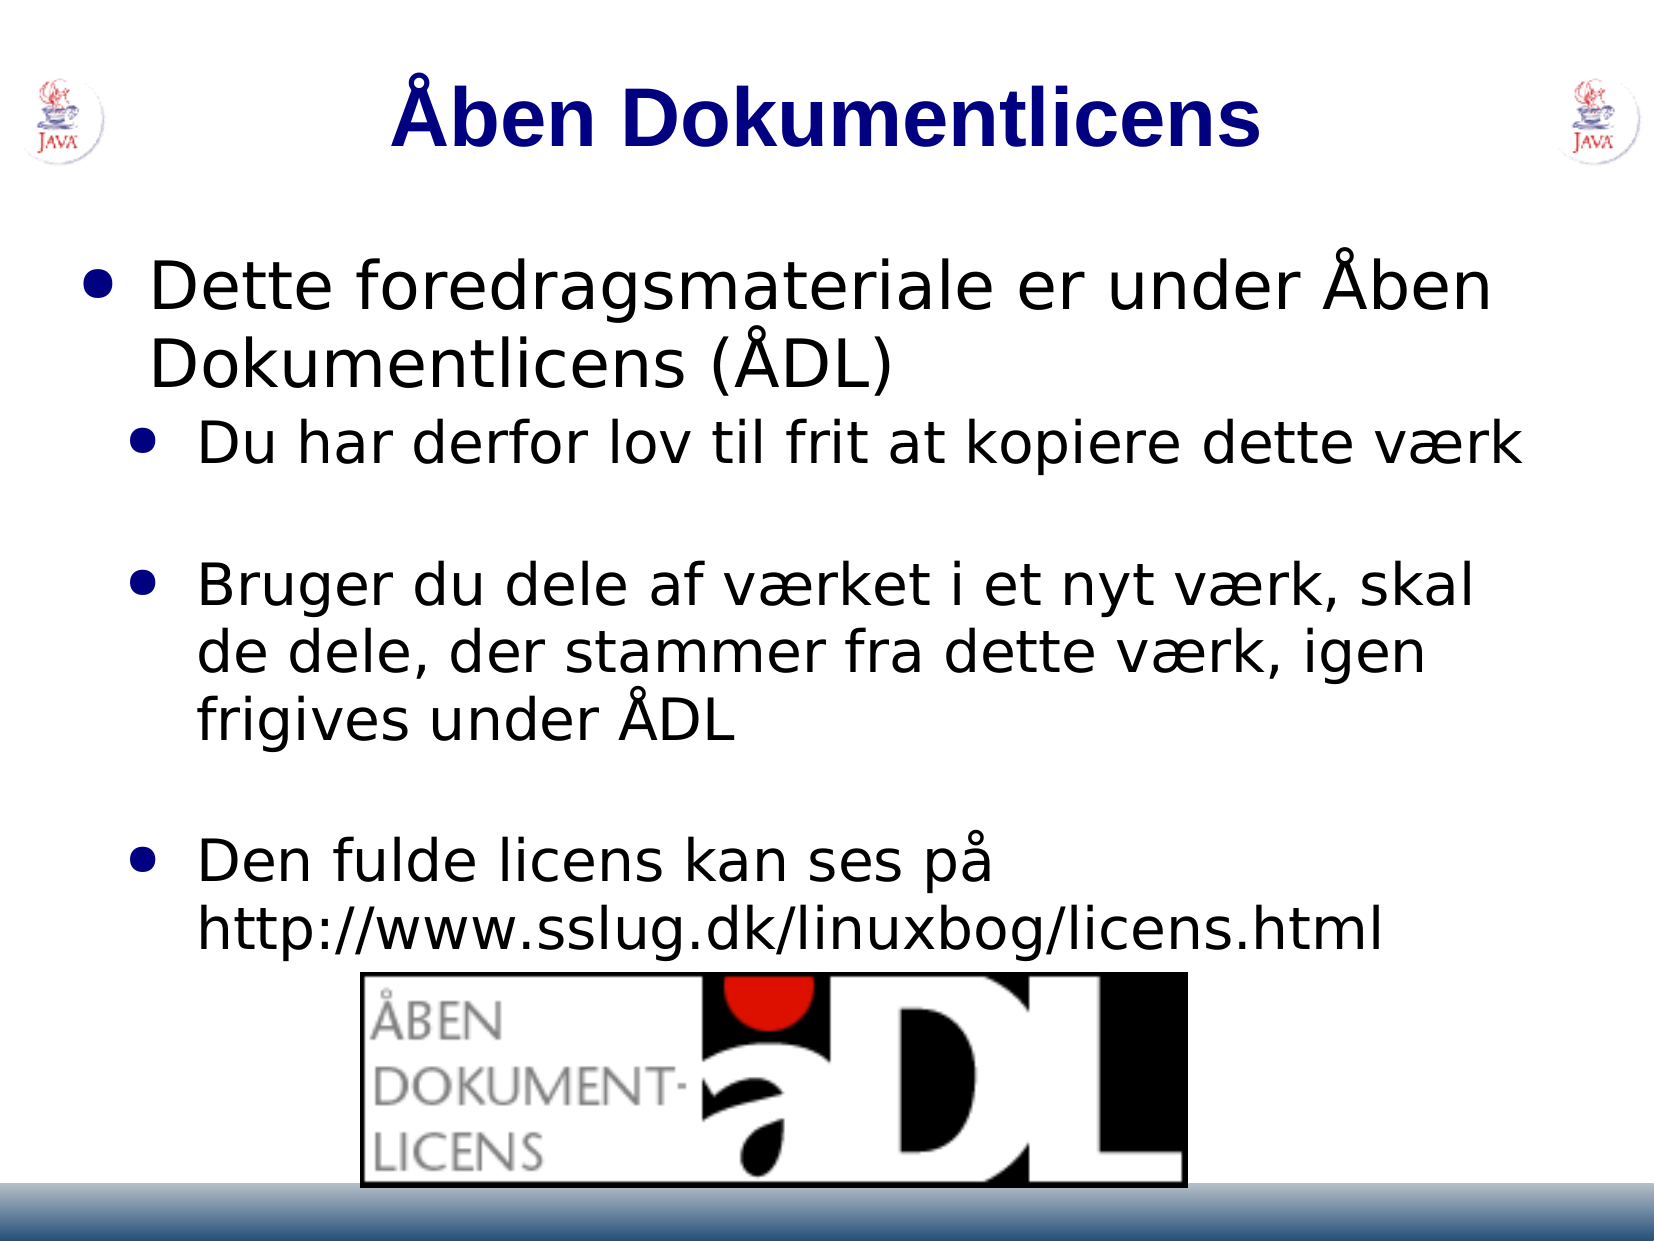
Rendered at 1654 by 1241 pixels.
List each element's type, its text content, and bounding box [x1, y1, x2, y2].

picture [1545, 71, 1645, 169]
title Åben Dokumentlicens [119, 14, 1534, 222]
picture [10, 71, 109, 169]
picture [360, 972, 1188, 1188]
list Dette foredragsmateriale er under Åben Dokumentlicens (ÅDL) Du har derfor lov til frit at kopiere dette værk Bruger du dele af værket i et nyt værk, skal de dele, der stammer fra dette værk, igen frigives under ÅDL Den fulde licens kan ses på http://www.sslug.dk/linuxbog/licens.html [66, 248, 1532, 1148]
